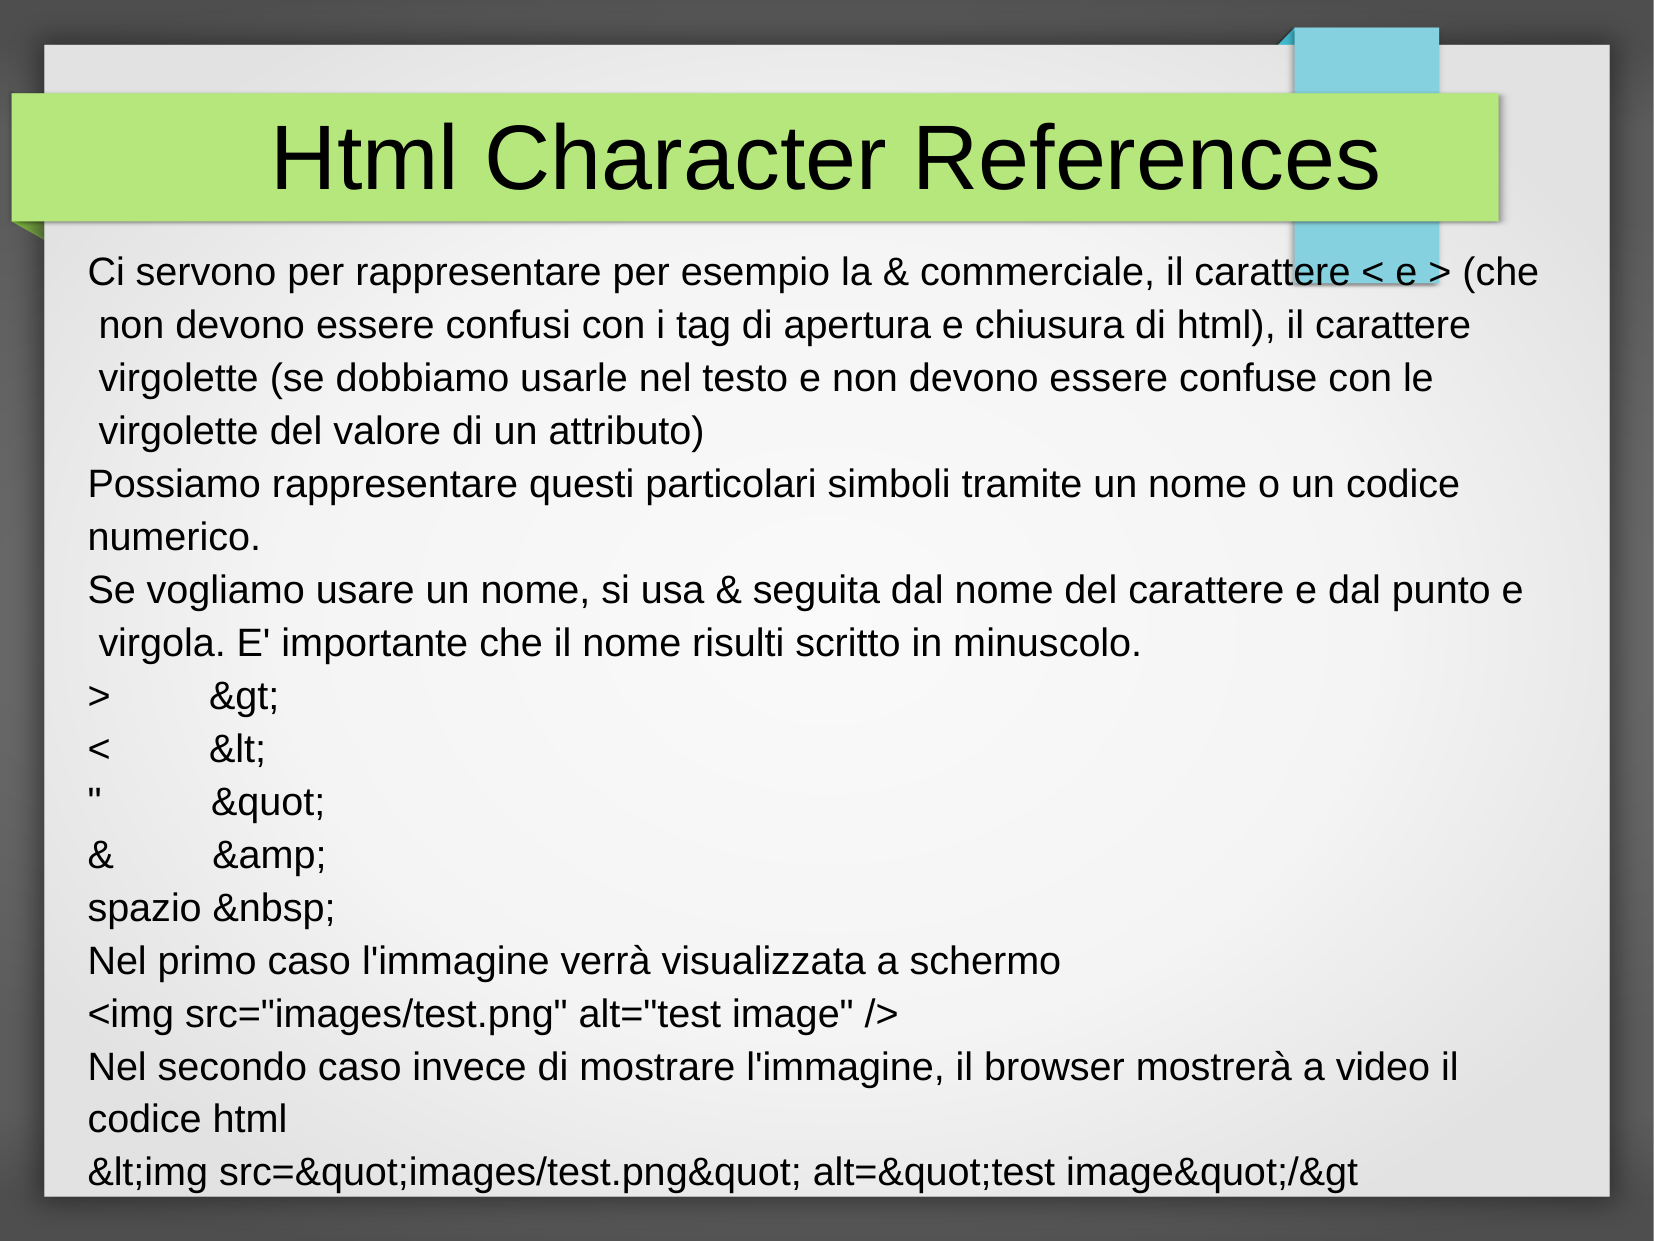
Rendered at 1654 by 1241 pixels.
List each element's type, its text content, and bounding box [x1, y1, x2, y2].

picture [0, 0, 1654, 1241]
title Html Character References [82, 49, 87, 257]
subtitle Ci servono per rappresentare per esempio la & commerciale, il carattere < e > (che non devono essere confusi con i tag di apertura e chiusura di html), il carattere virgolette (se dobbiamo usarle nel testo e non devono essere confuse con le virgolette del valore di un attributo) Possiamo rappresentare questi particolari simboli tramite un nome o un codice numerico. Se vogliamo usare un nome, si usa & seguita dal nome del carattere e dal punto e virgola. E' importante che il nome risulti scritto in minuscolo. > &gt; < &lt; " &quot; & &amp; spazio &nbsp; Nel primo caso l'immagine verrà visualizzata a schermo <img src="images/test.png" alt="test image" /> Nel secondo caso invece di mostrare l'immagine, il browser mostrerà a video il codice html &lt;img src=&quot;images/test.png&quot; alt=&quot;test image&quot;/&gt [87, 29, 1576, 1241]
